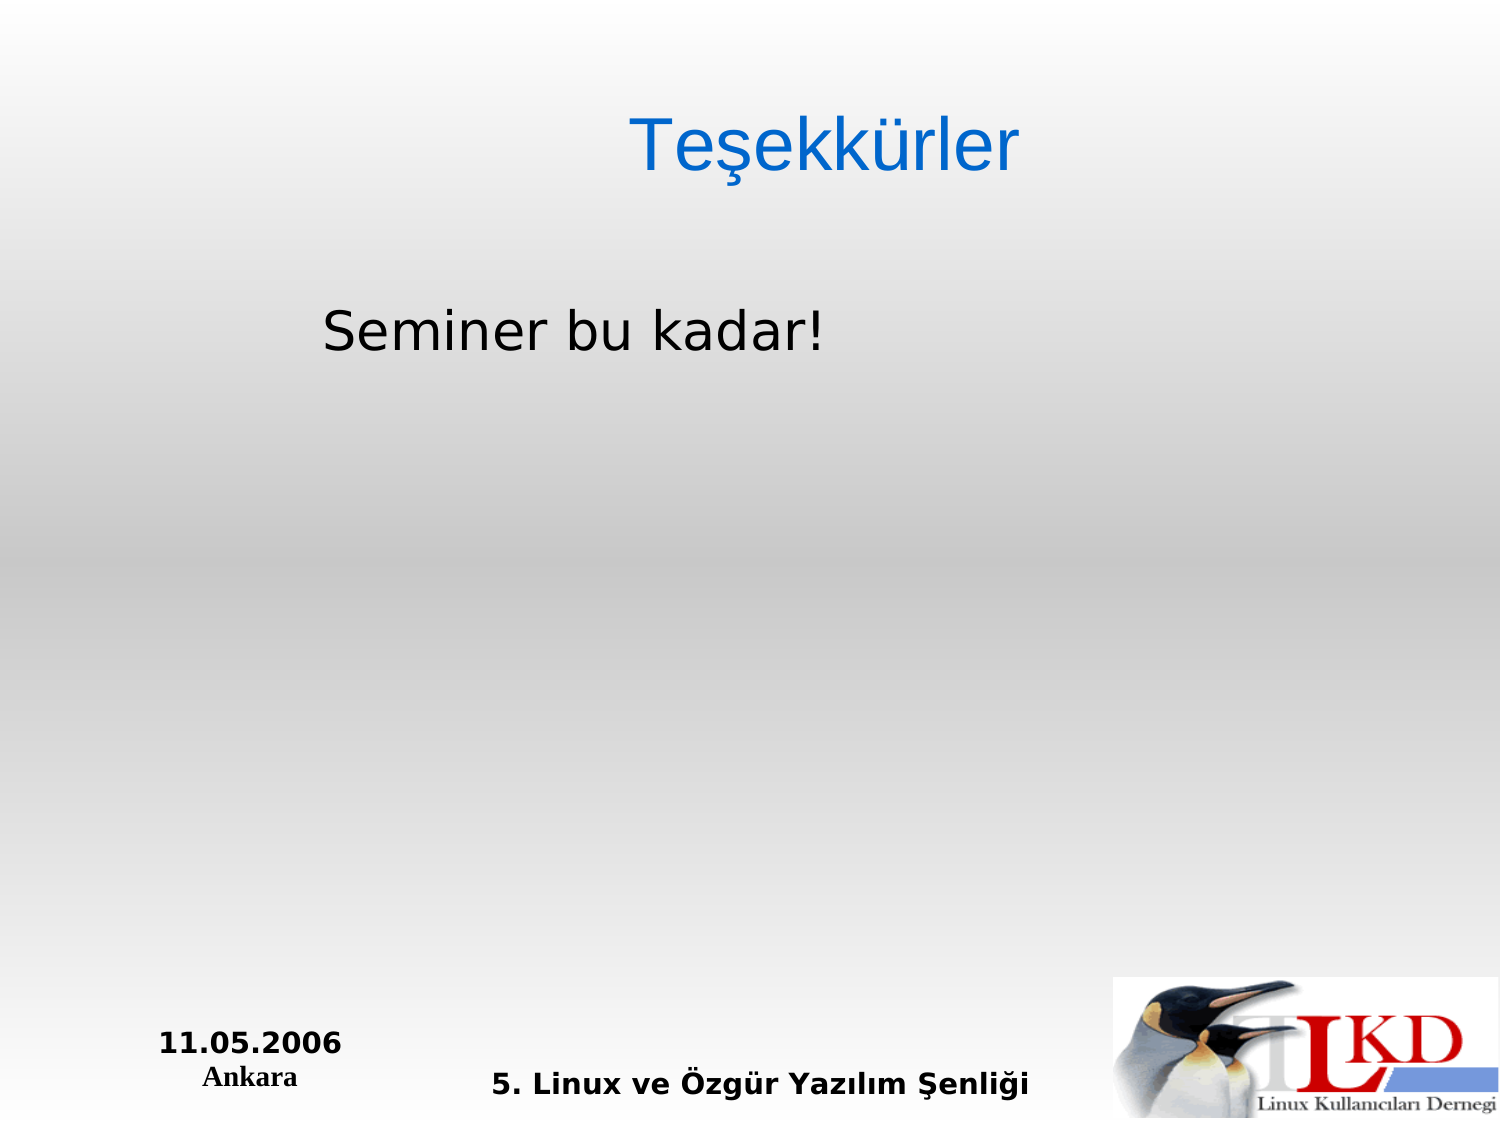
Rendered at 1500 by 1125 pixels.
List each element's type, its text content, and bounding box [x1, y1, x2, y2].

list Seminer bu kadar! [224, 299, 1425, 975]
title Teşekkürler [224, 49, 1425, 238]
picture [1113, 977, 1499, 1118]
